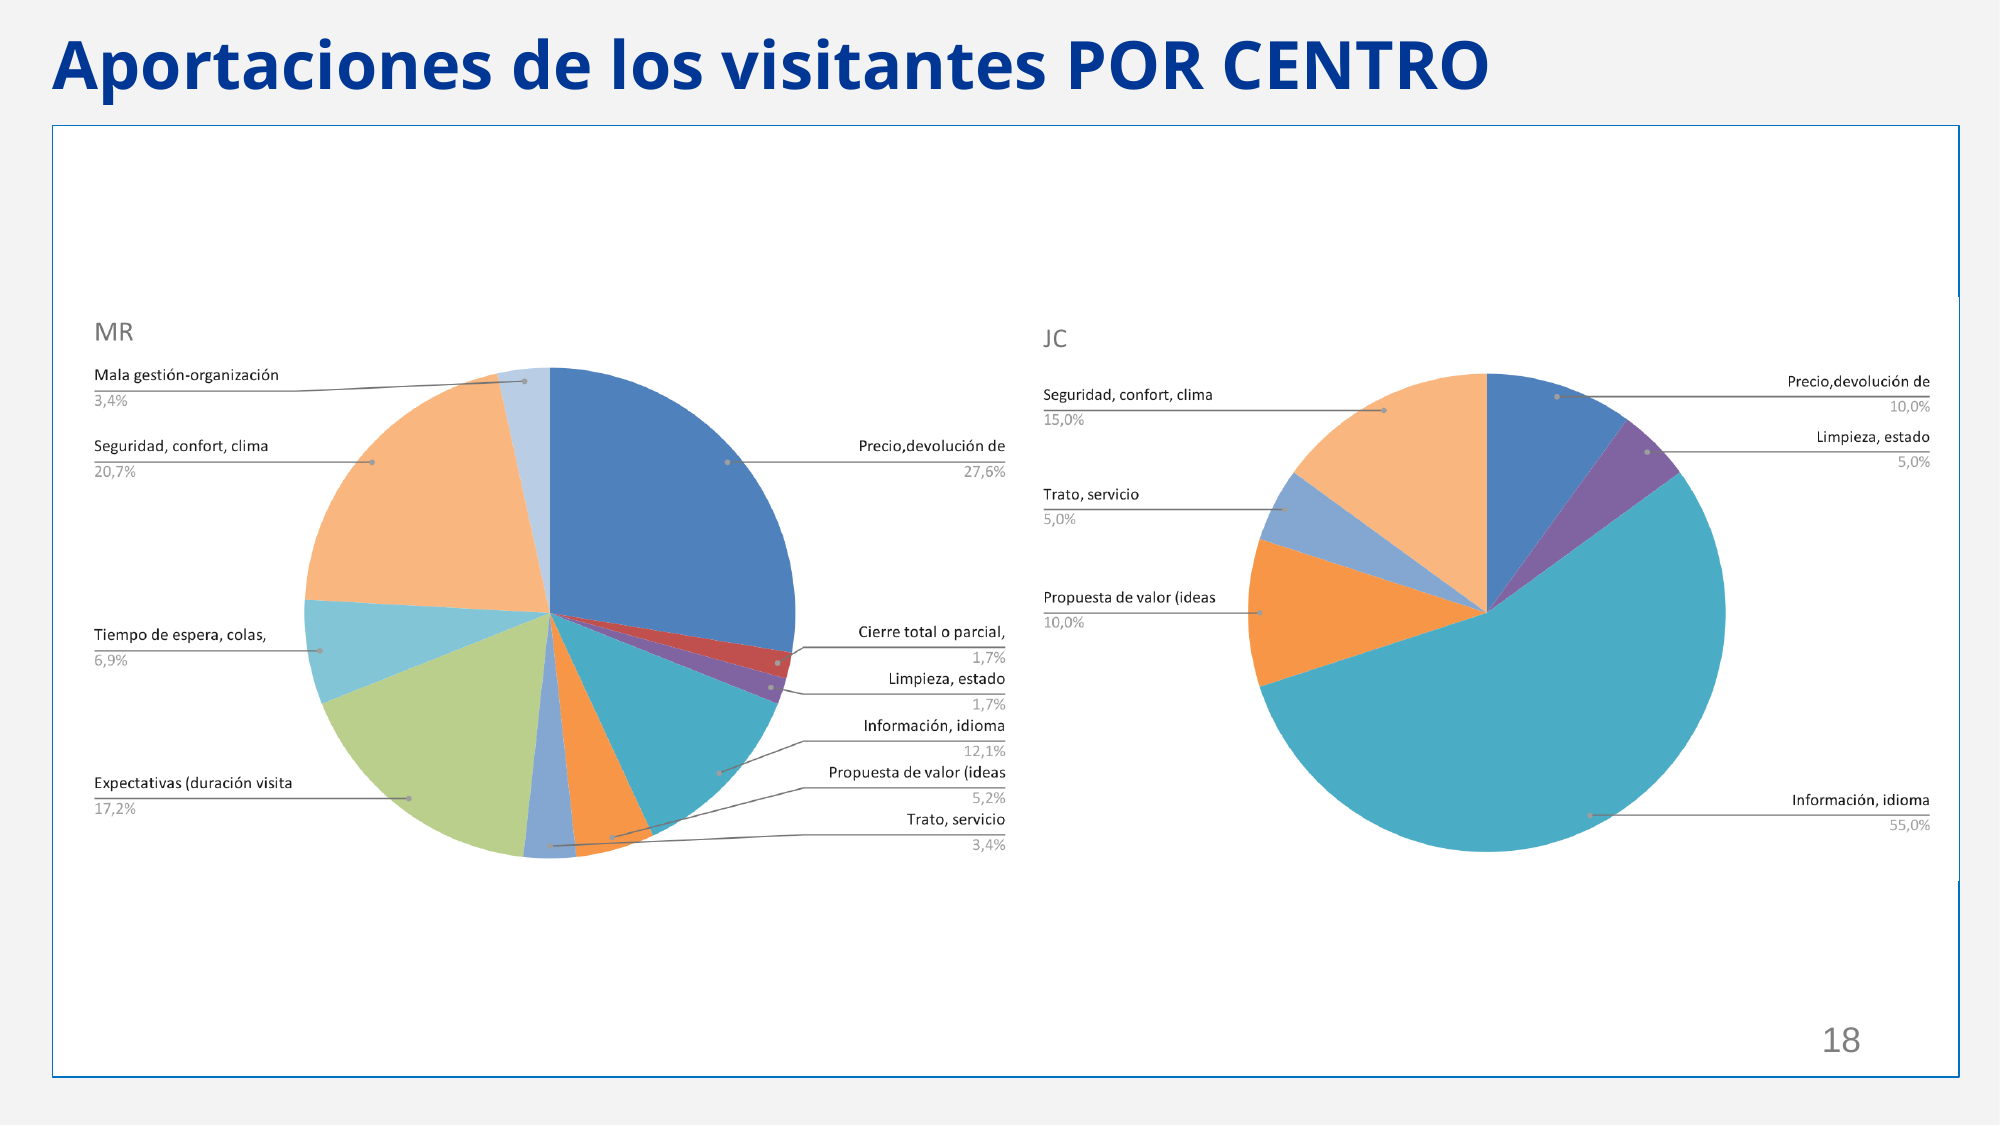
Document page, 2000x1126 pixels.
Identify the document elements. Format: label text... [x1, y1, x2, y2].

picture [64, 289, 1959, 889]
slide_number <number> [1412, 1008, 1880, 1069]
text_box Aportaciones de los visitantes POR CENTRO [52, 0, 1945, 125]
text_box [52, 125, 1959, 1078]
